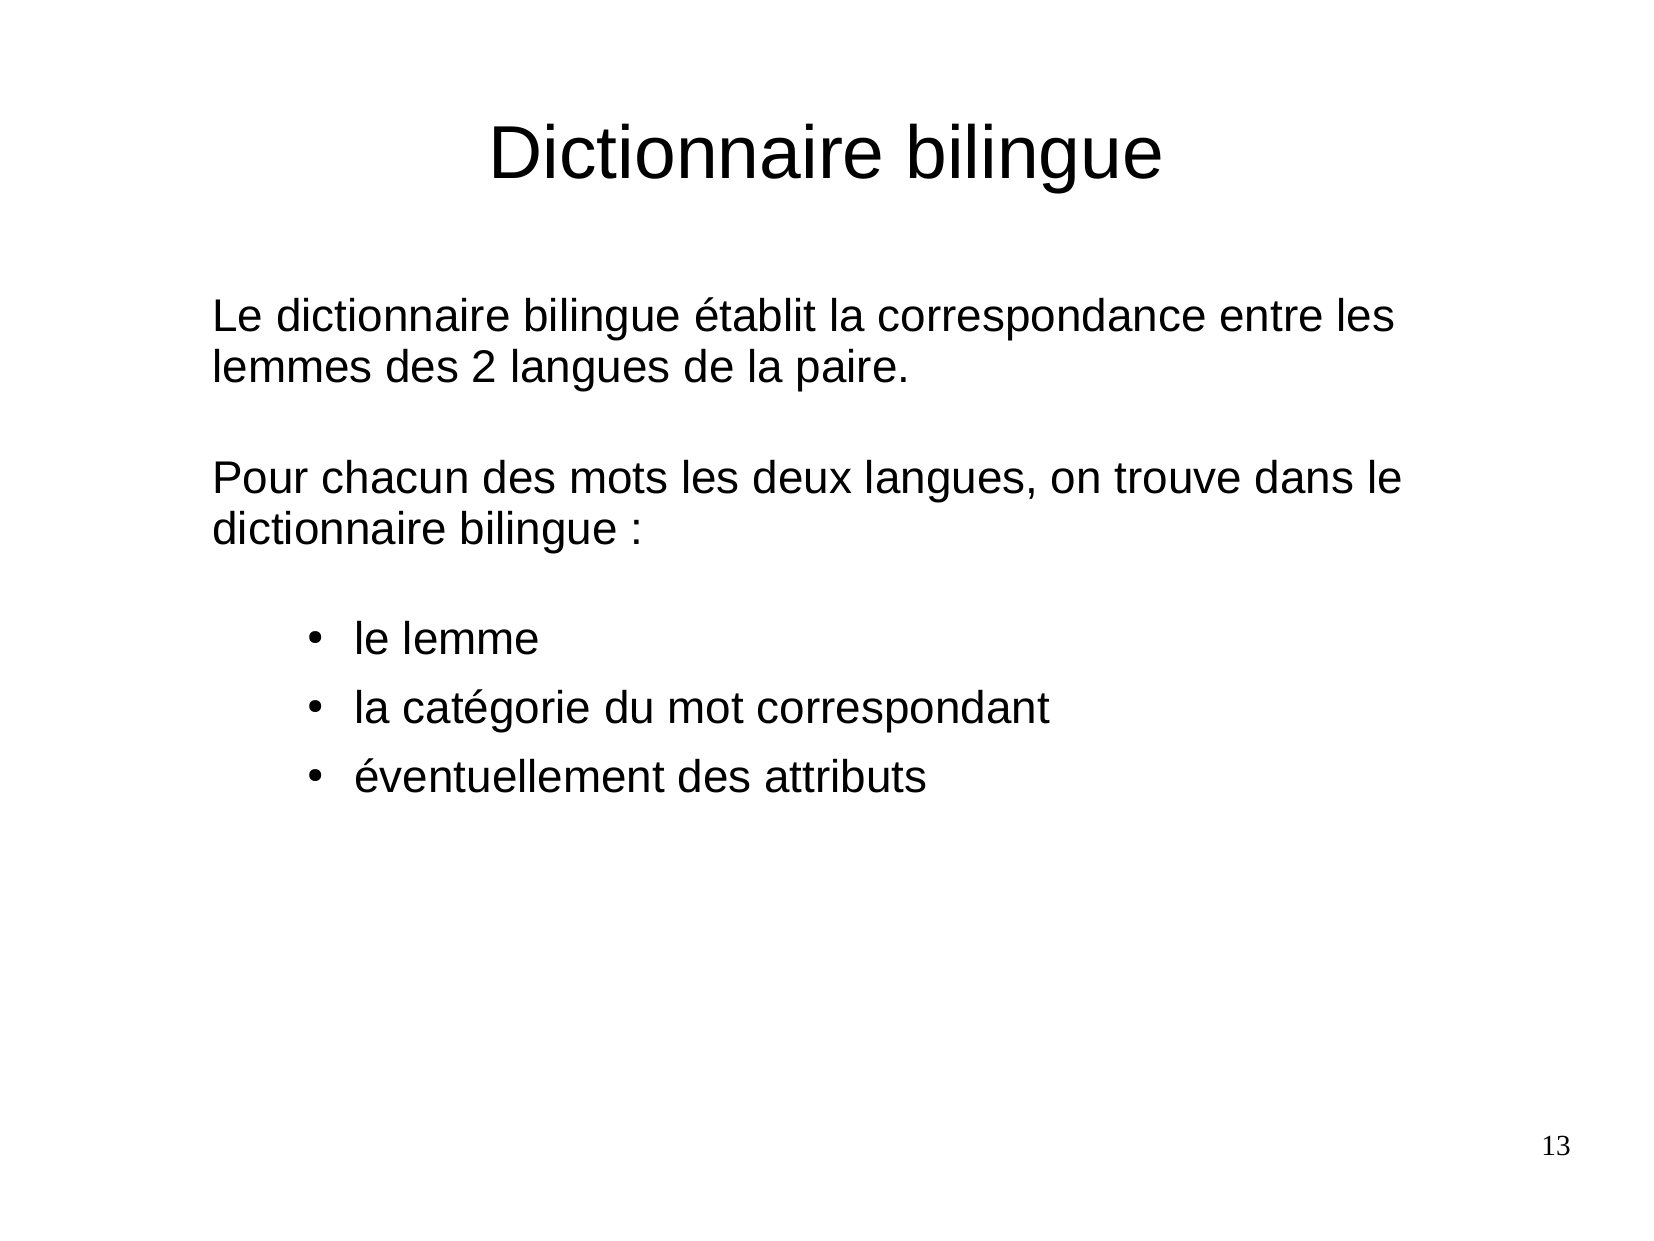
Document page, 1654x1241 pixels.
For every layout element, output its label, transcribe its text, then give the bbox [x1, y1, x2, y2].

title Dictionnaire bilingue [82, 49, 1571, 257]
list Le dictionnaire bilingue établit la correspondance entre les lemmes des 2 langues de la paire. Pour chacun des mots les deux langues, on trouve dans le dictionnaire bilingue : le lemme la catégorie du mot correspondant éventuellement des attributs [141, 290, 1465, 1010]
